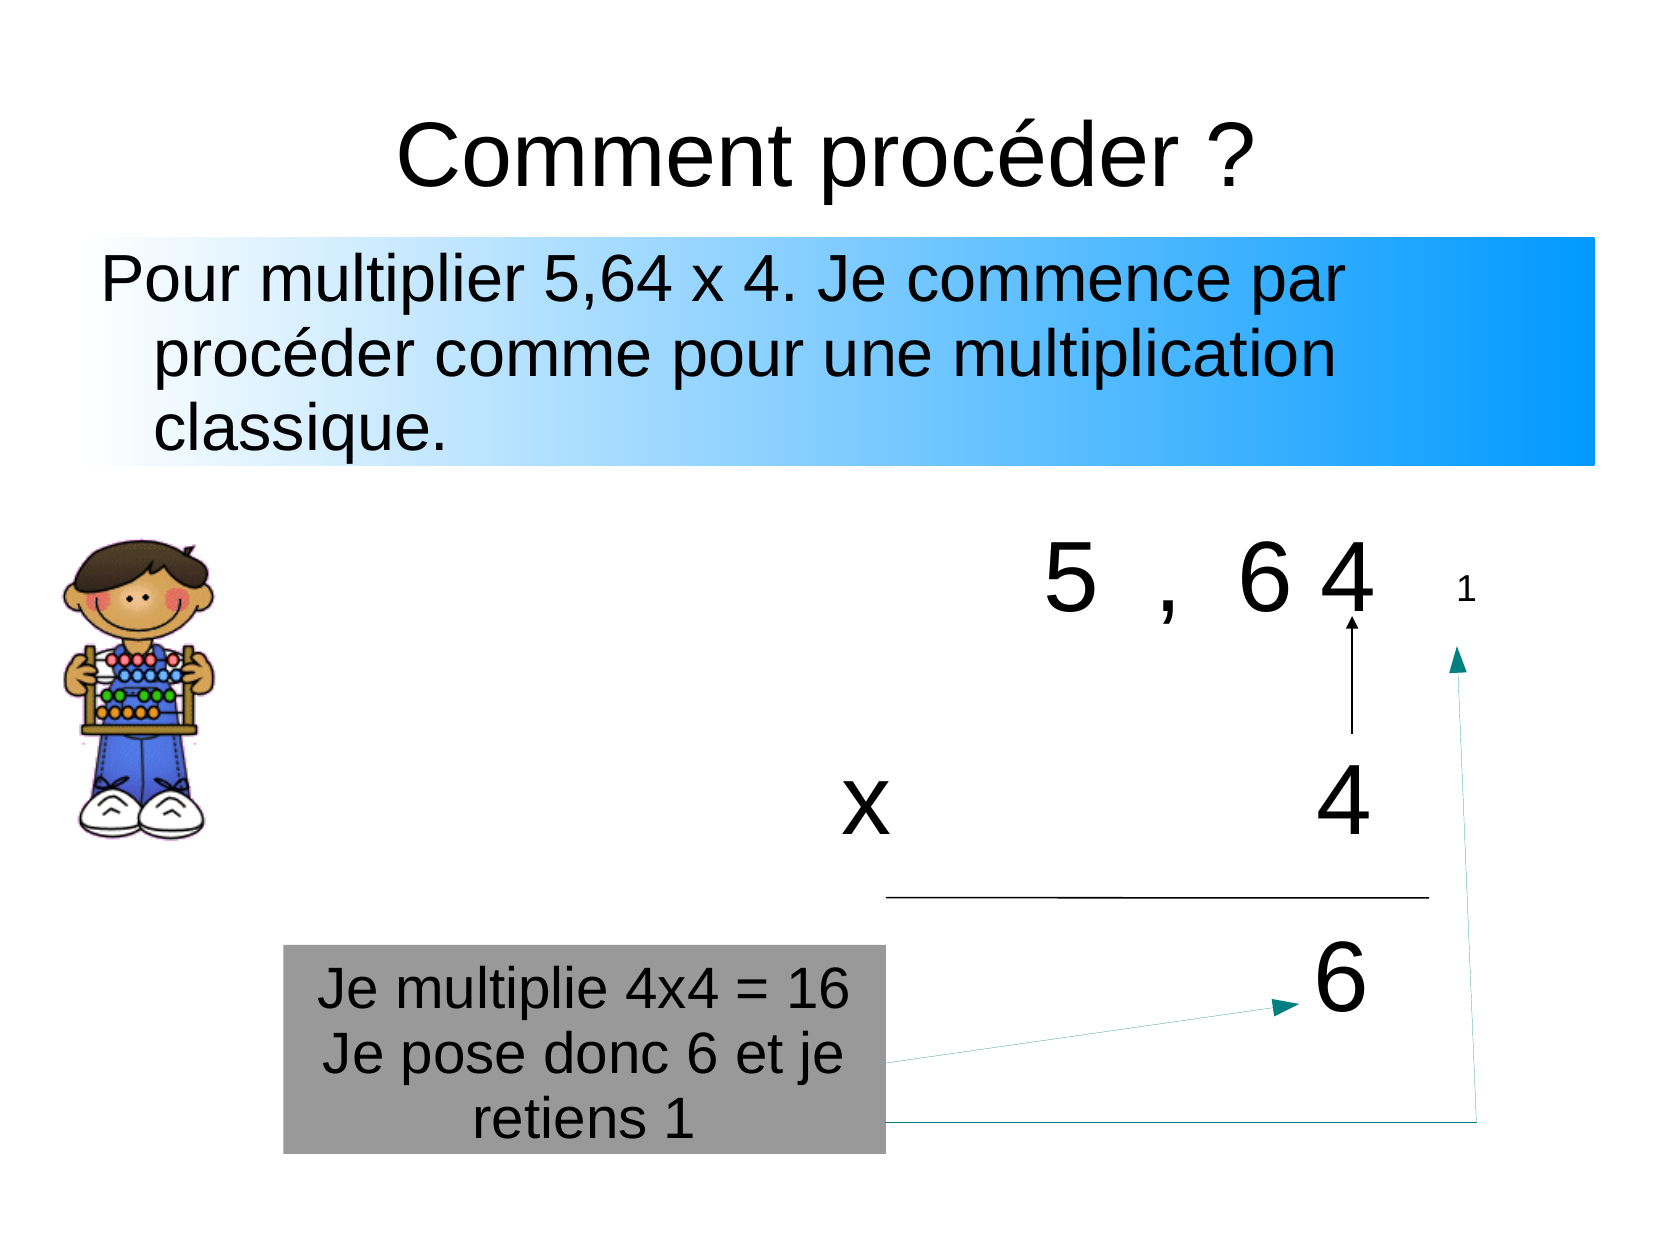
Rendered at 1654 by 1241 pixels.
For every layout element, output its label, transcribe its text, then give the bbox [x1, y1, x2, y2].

text_box 6 [1299, 915, 1388, 1042]
text_box Je multiplie 4x4 = 16 Je pose donc 6 et je retiens 1 [283, 944, 826, 1154]
list Pour multiplier 5,64 x 4. Je commence par procéder comme pour une multiplication classique. [82, 237, 1595, 466]
text_box 1 [1441, 561, 1501, 618]
title Comment procéder ? [82, 49, 1571, 237]
text_box 5 , 6 4 x 4 [826, 507, 1477, 1194]
picture [59, 531, 225, 847]
